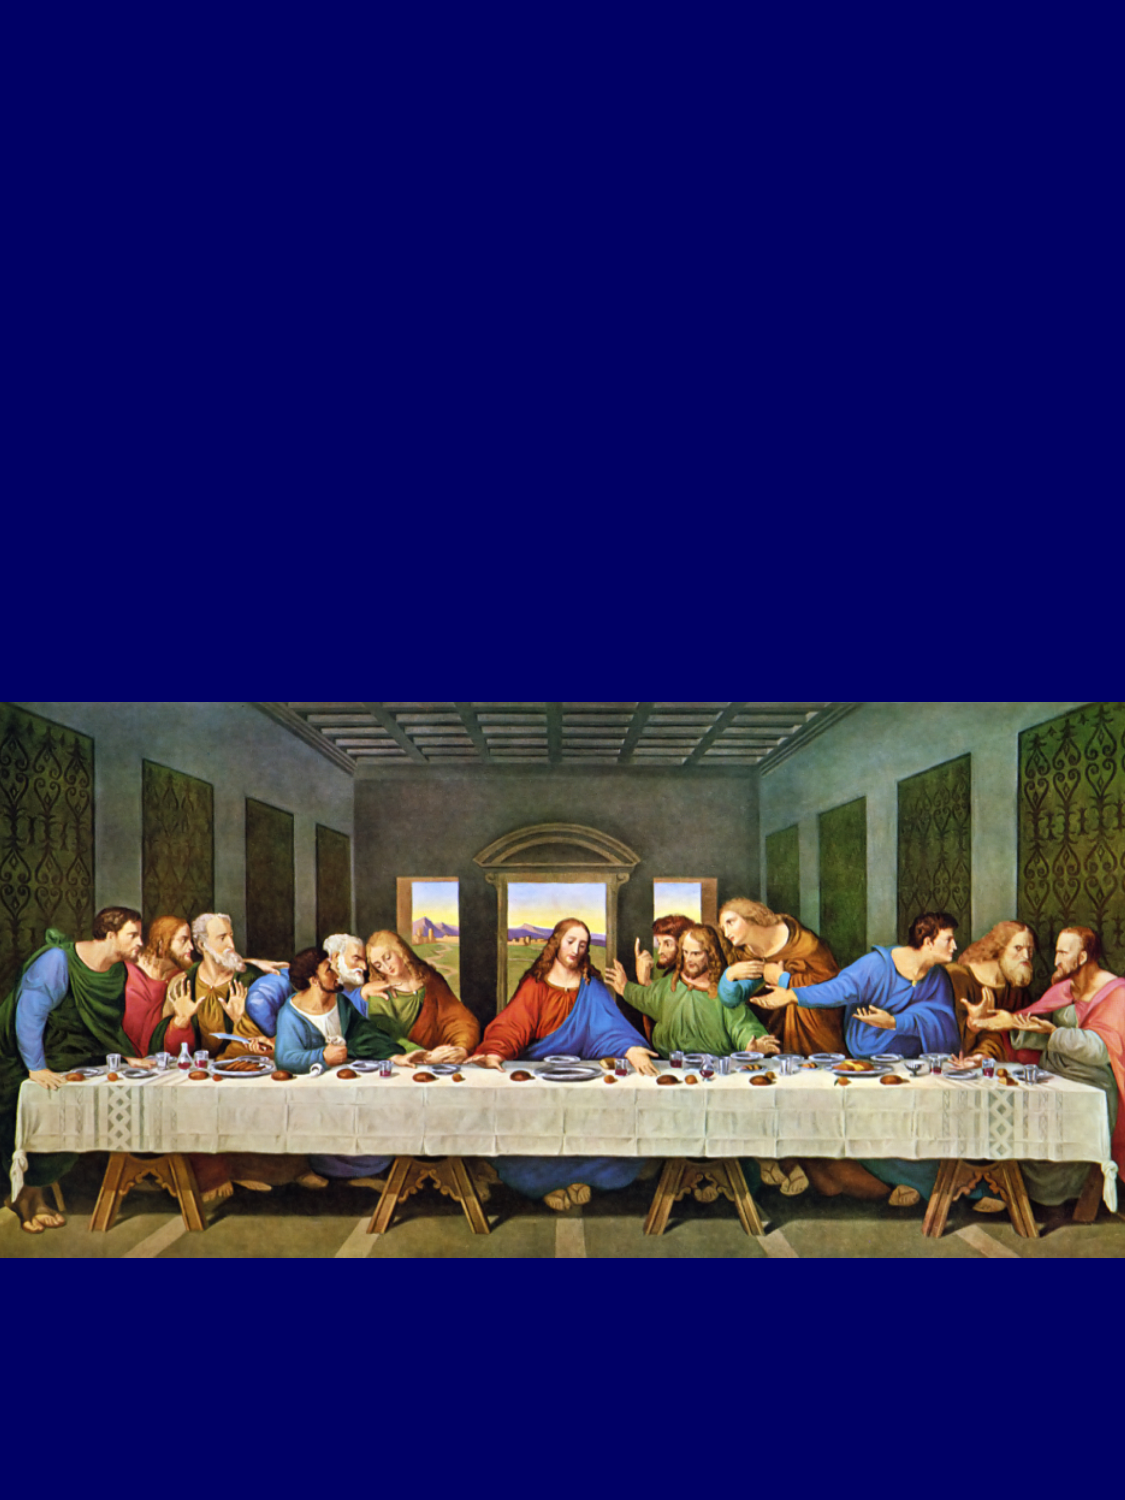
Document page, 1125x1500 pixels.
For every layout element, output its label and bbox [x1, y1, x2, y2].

picture [0, 702, 1125, 1258]
